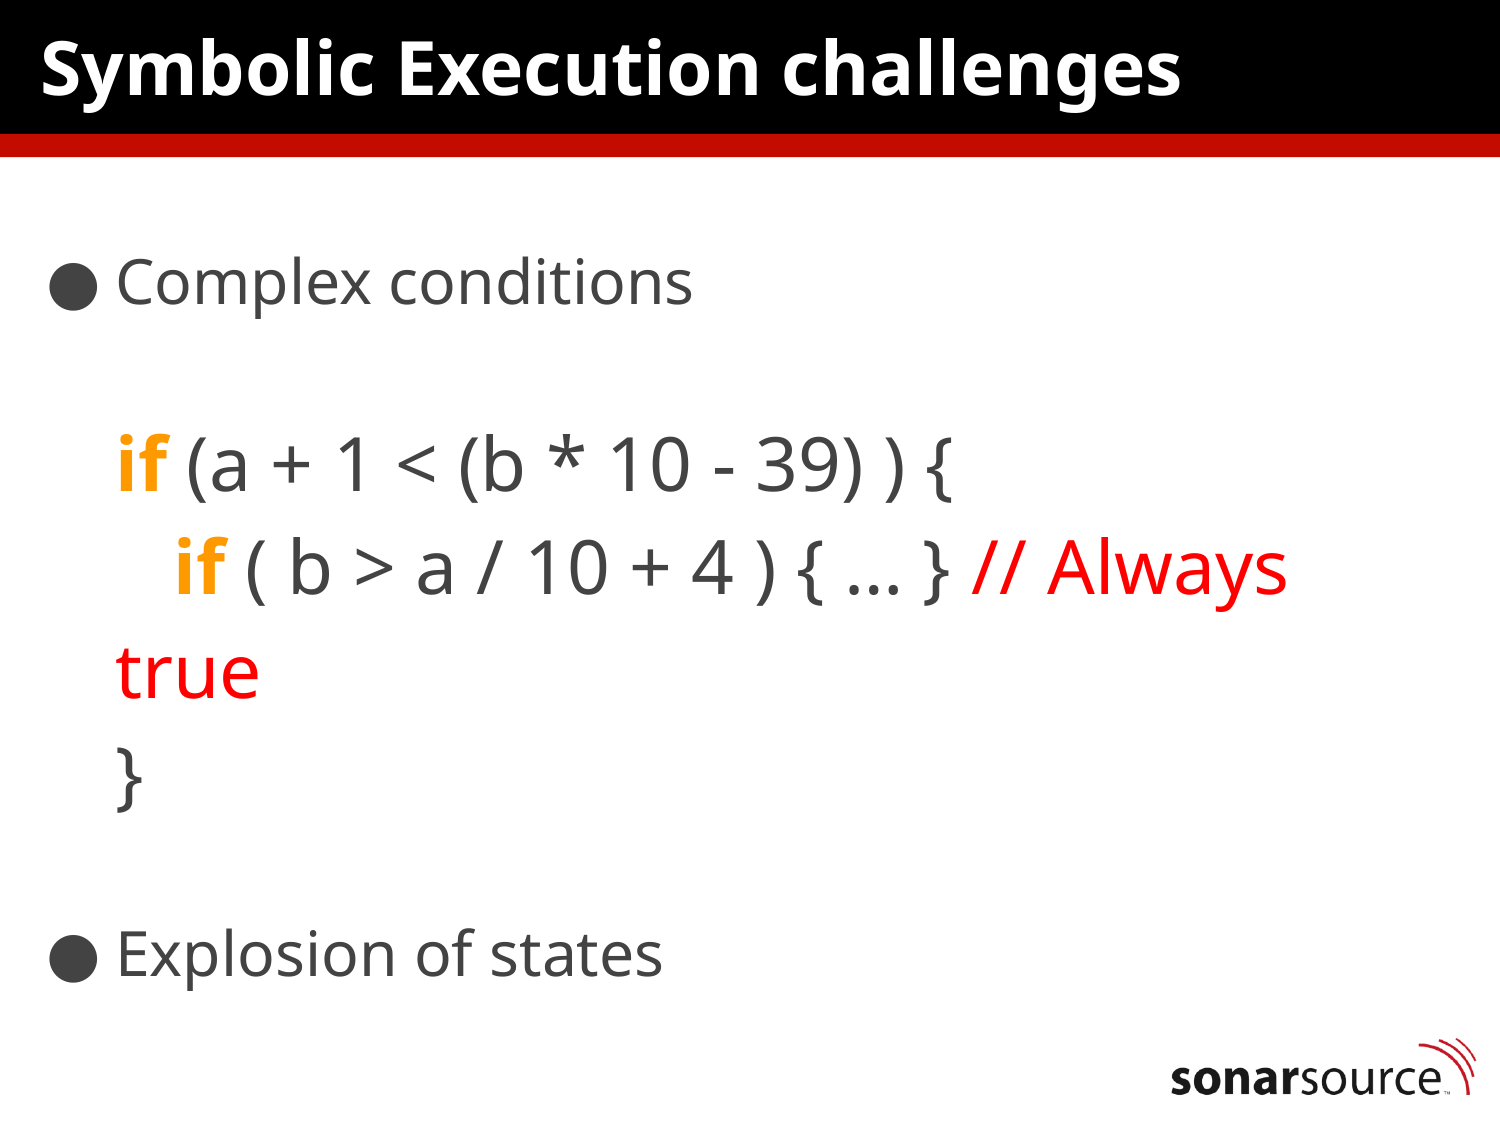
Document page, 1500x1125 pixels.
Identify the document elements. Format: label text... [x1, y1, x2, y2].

subtitle Complex conditions if (a + 1 < (b * 10 - 39) ) { if ( b > a / 10 + 4 ) { … } // Always true } Explosion of states [26, 217, 1425, 870]
picture [1167, 1033, 1480, 1099]
title Symbolic Execution challenges [26, 7, 1474, 124]
